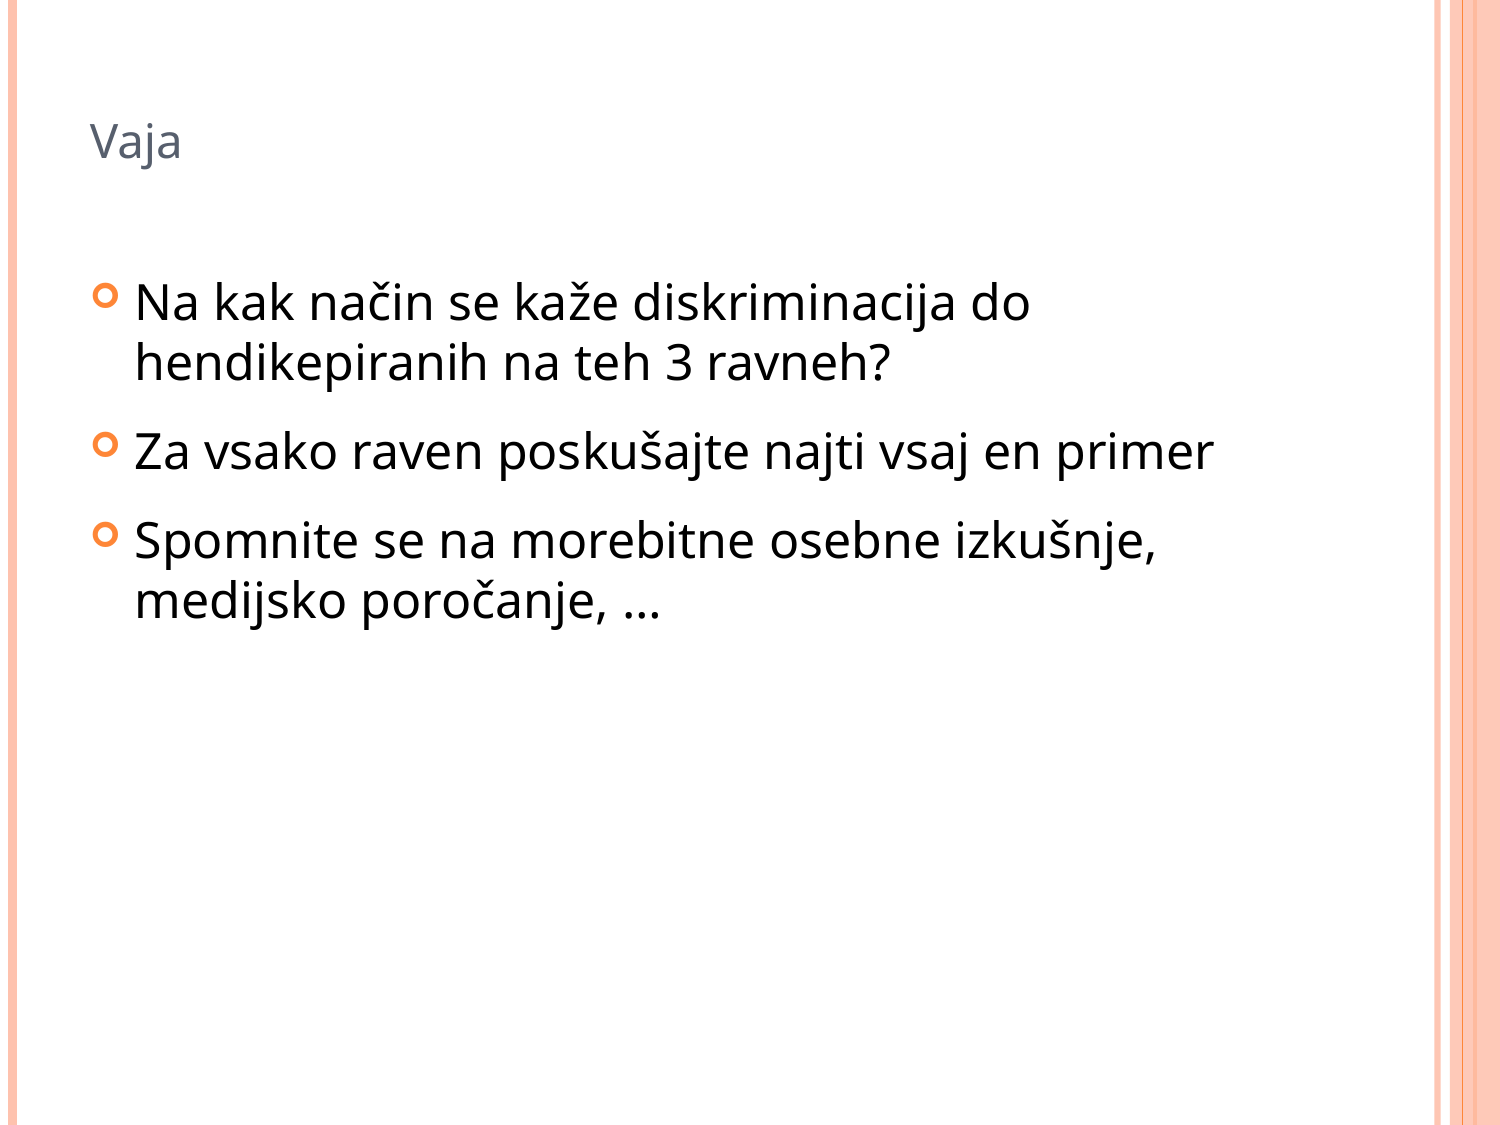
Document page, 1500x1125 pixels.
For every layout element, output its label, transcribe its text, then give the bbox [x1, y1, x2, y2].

title Vaja [75, 45, 1300, 233]
list Na kak način se kaže diskriminacija do hendikepiranih na teh 3 ravneh? Za vsako raven poskušajte najti vsaj en primer Spomnite se na morebitne osebne izkušnje, medijsko poročanje, … [75, 262, 1300, 1062]
